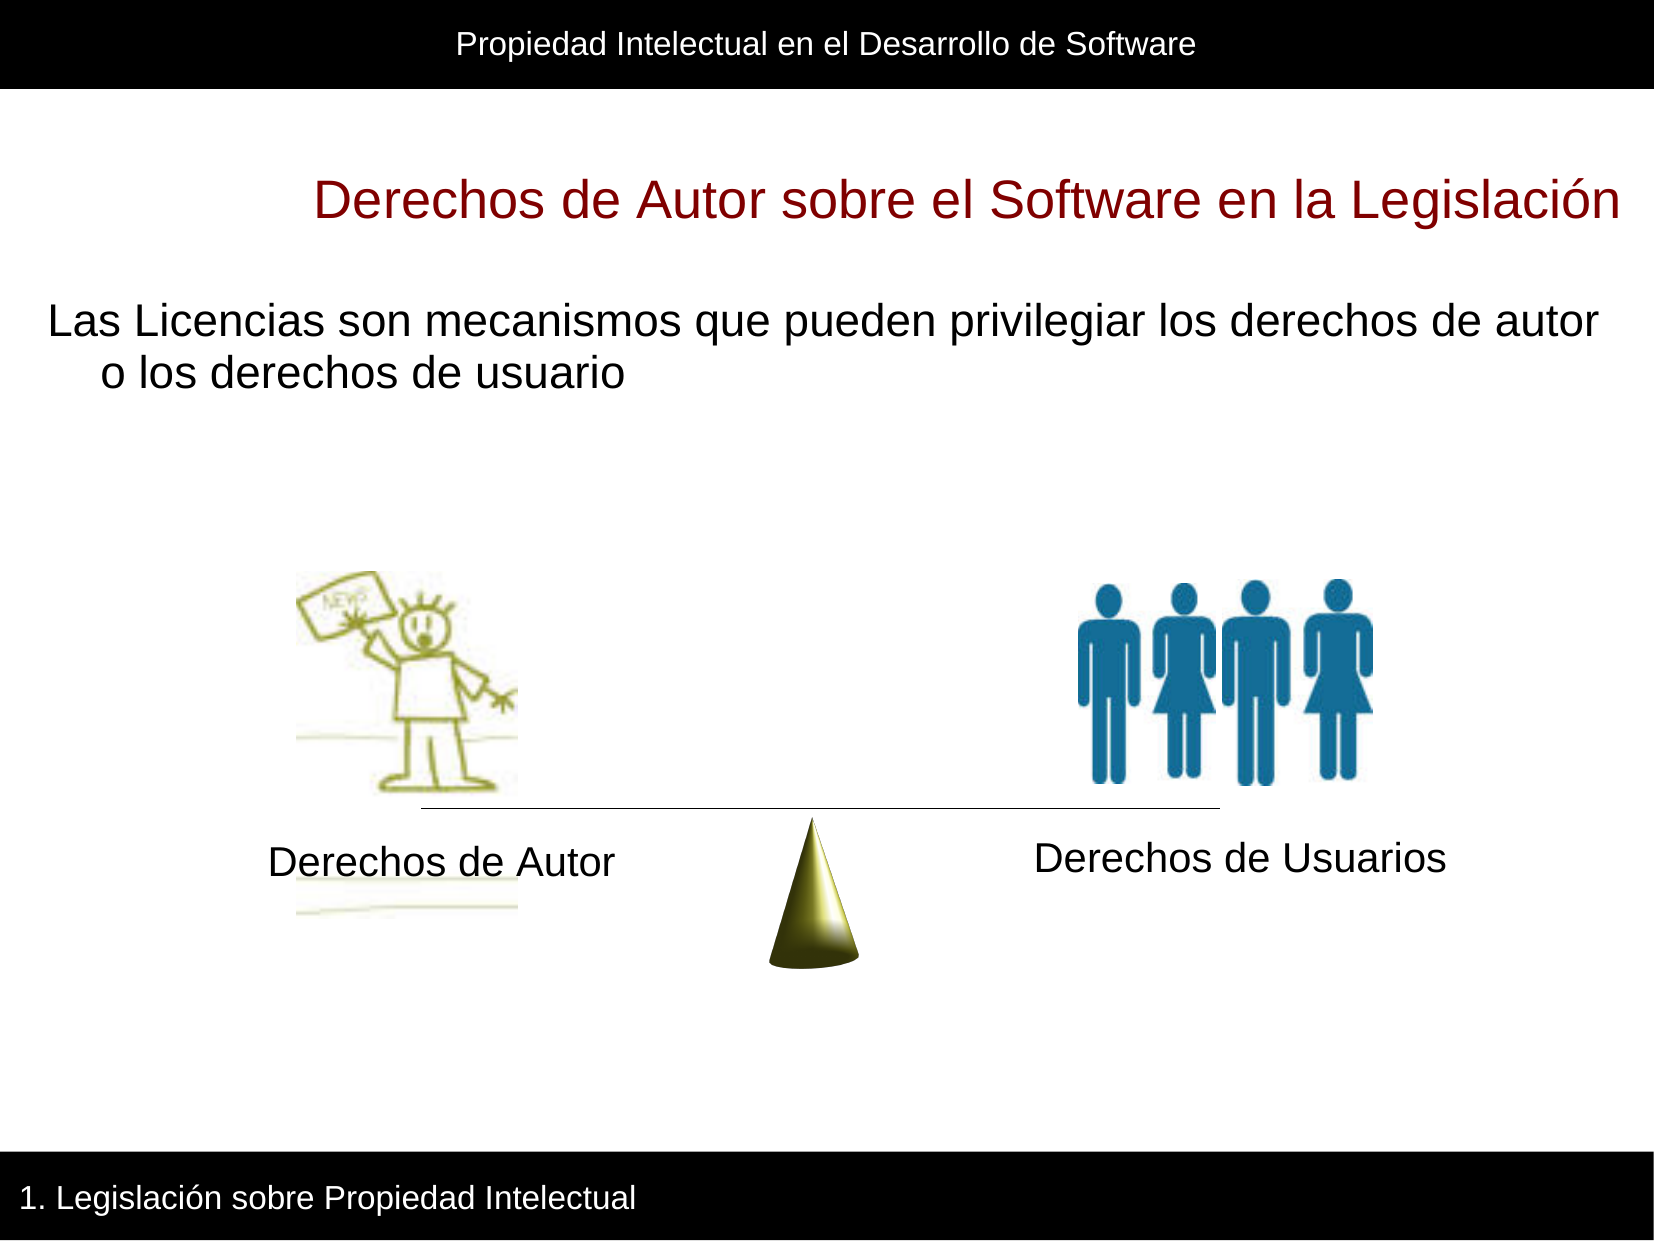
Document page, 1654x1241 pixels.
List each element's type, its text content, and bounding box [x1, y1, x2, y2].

text_box 1. Legislación sobre Propiedad Intelectual [18, 1180, 795, 1218]
title Derechos de Autor sobre el Software en la Legislación [147, 147, 1625, 252]
text_box Derechos de Usuarios [1033, 835, 1448, 882]
list Las Licencias son mecanismos que pueden privilegiar los derechos de autor o los derechos de usuario [29, 295, 1625, 1122]
text_box Derechos de Autor [267, 838, 617, 885]
